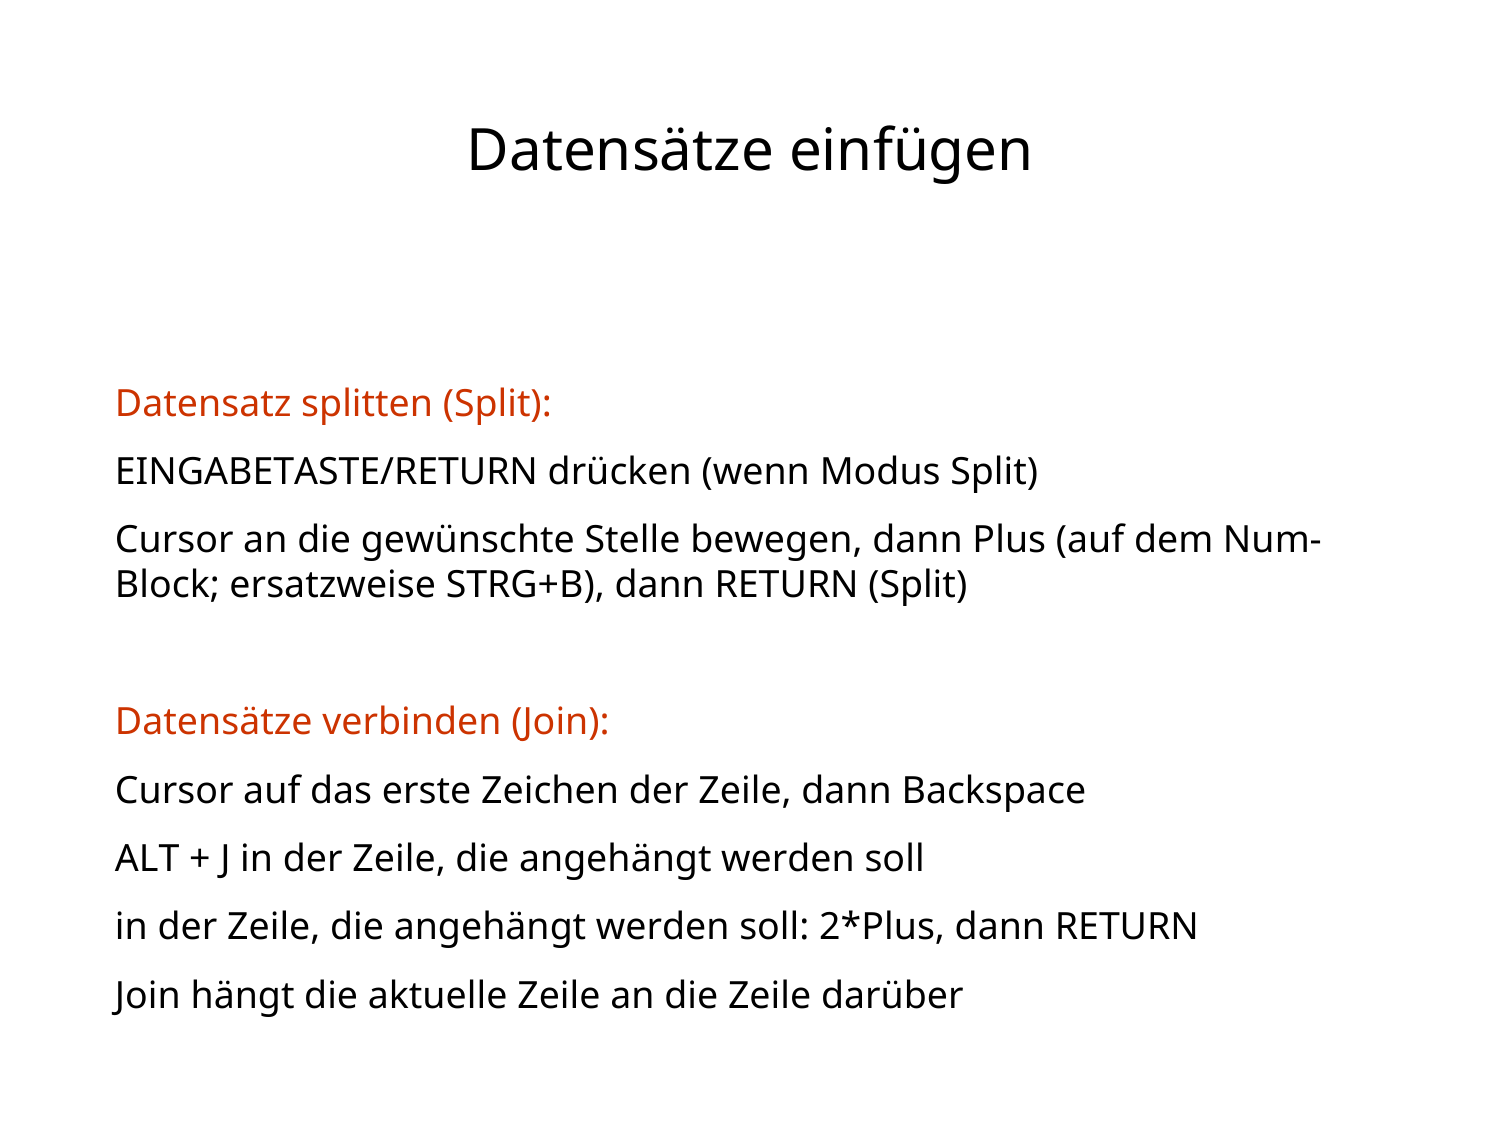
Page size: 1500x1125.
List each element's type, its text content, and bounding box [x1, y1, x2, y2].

text_box Datensatz splitten (Split): EINGABETASTE/RETURN drücken (wenn Modus Split) Cursor an die gewünschte Stelle bewegen, dann Plus (auf dem Num-Block; ersatzweise STRG+B), dann RETURN (Split) Datensätze verbinden (Join): Cursor auf das erste Zeichen der Zeile, dann Backspace ALT + J in der Zeile, die angehängt werden soll in der Zeile, die angehängt werden soll: 2*Plus, dann RETURN Join hängt die aktuelle Zeile an die Zeile darüber [100, 302, 1430, 1024]
text_box Datensätze einfügen [75, 53, 1426, 241]
